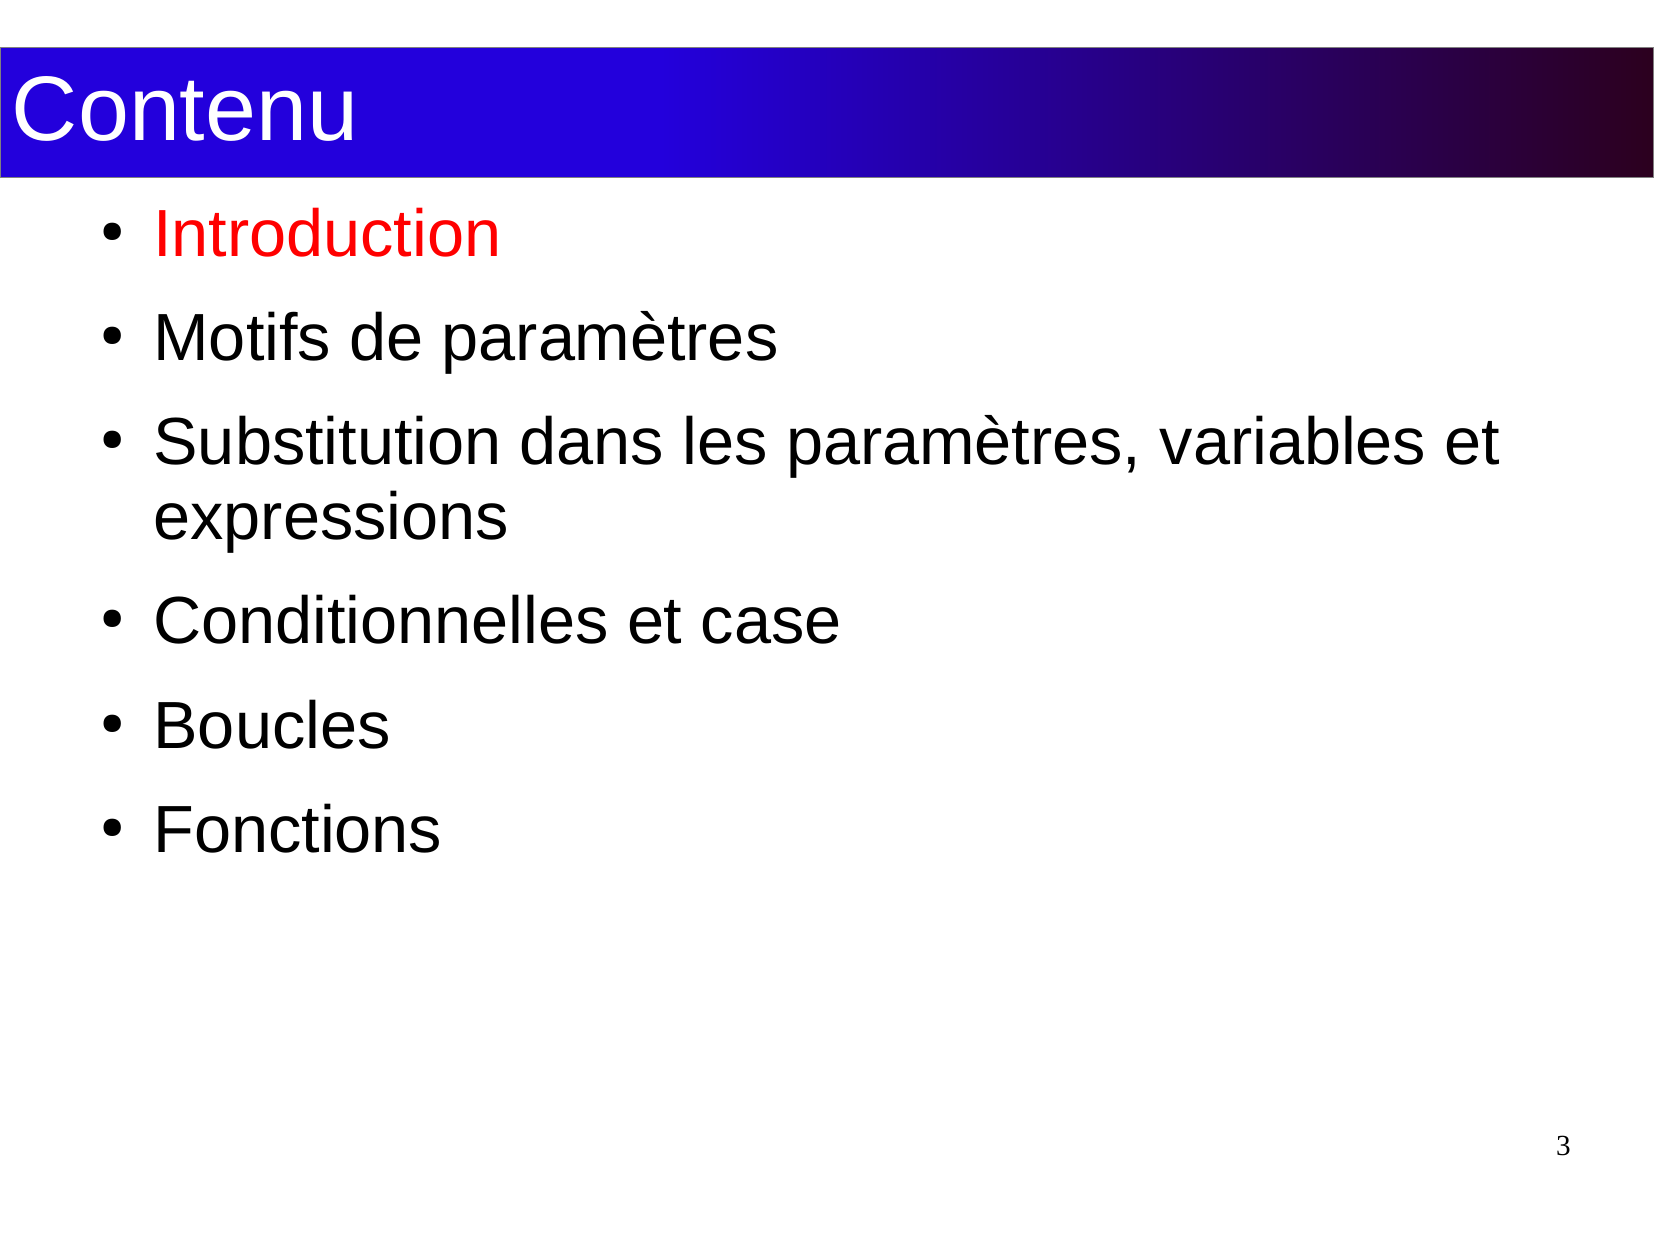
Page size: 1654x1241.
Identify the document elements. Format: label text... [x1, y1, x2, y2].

list Introduction Motifs de paramètres Substitution dans les paramètres, variables et expressions Conditionnelles et case Boucles Fonctions [82, 195, 1538, 916]
title Contenu [11, 5, 1642, 213]
